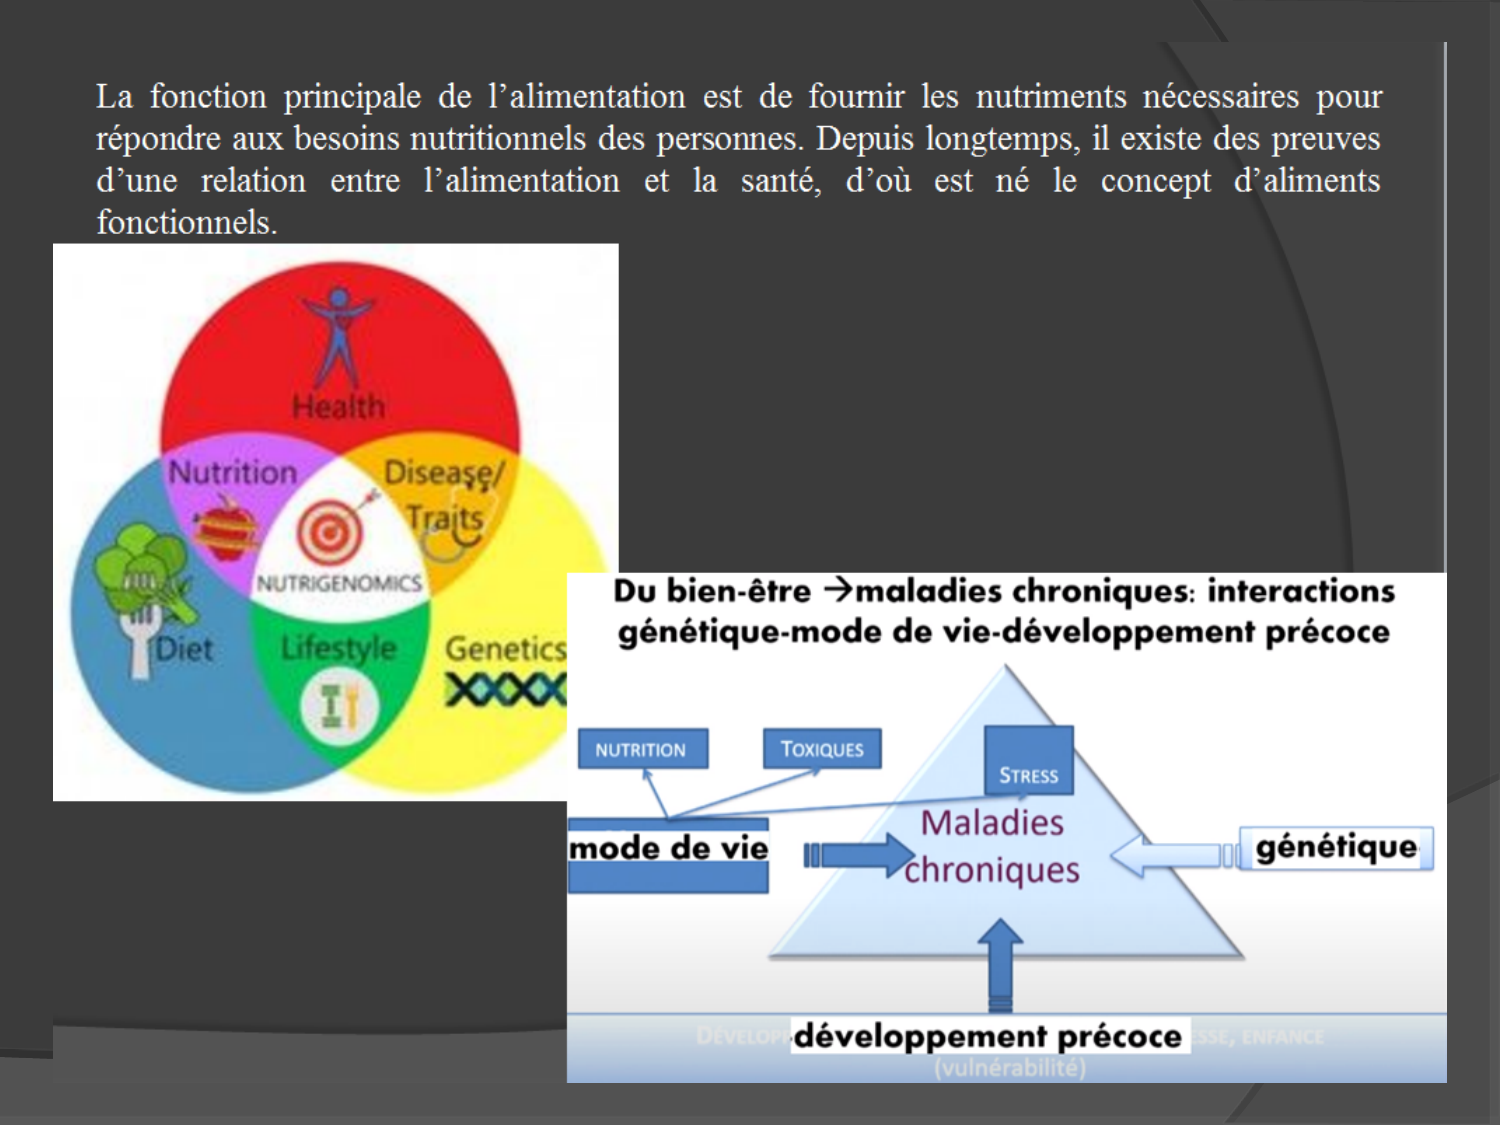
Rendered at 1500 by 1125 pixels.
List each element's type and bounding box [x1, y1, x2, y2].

picture [53, 42, 1447, 1083]
